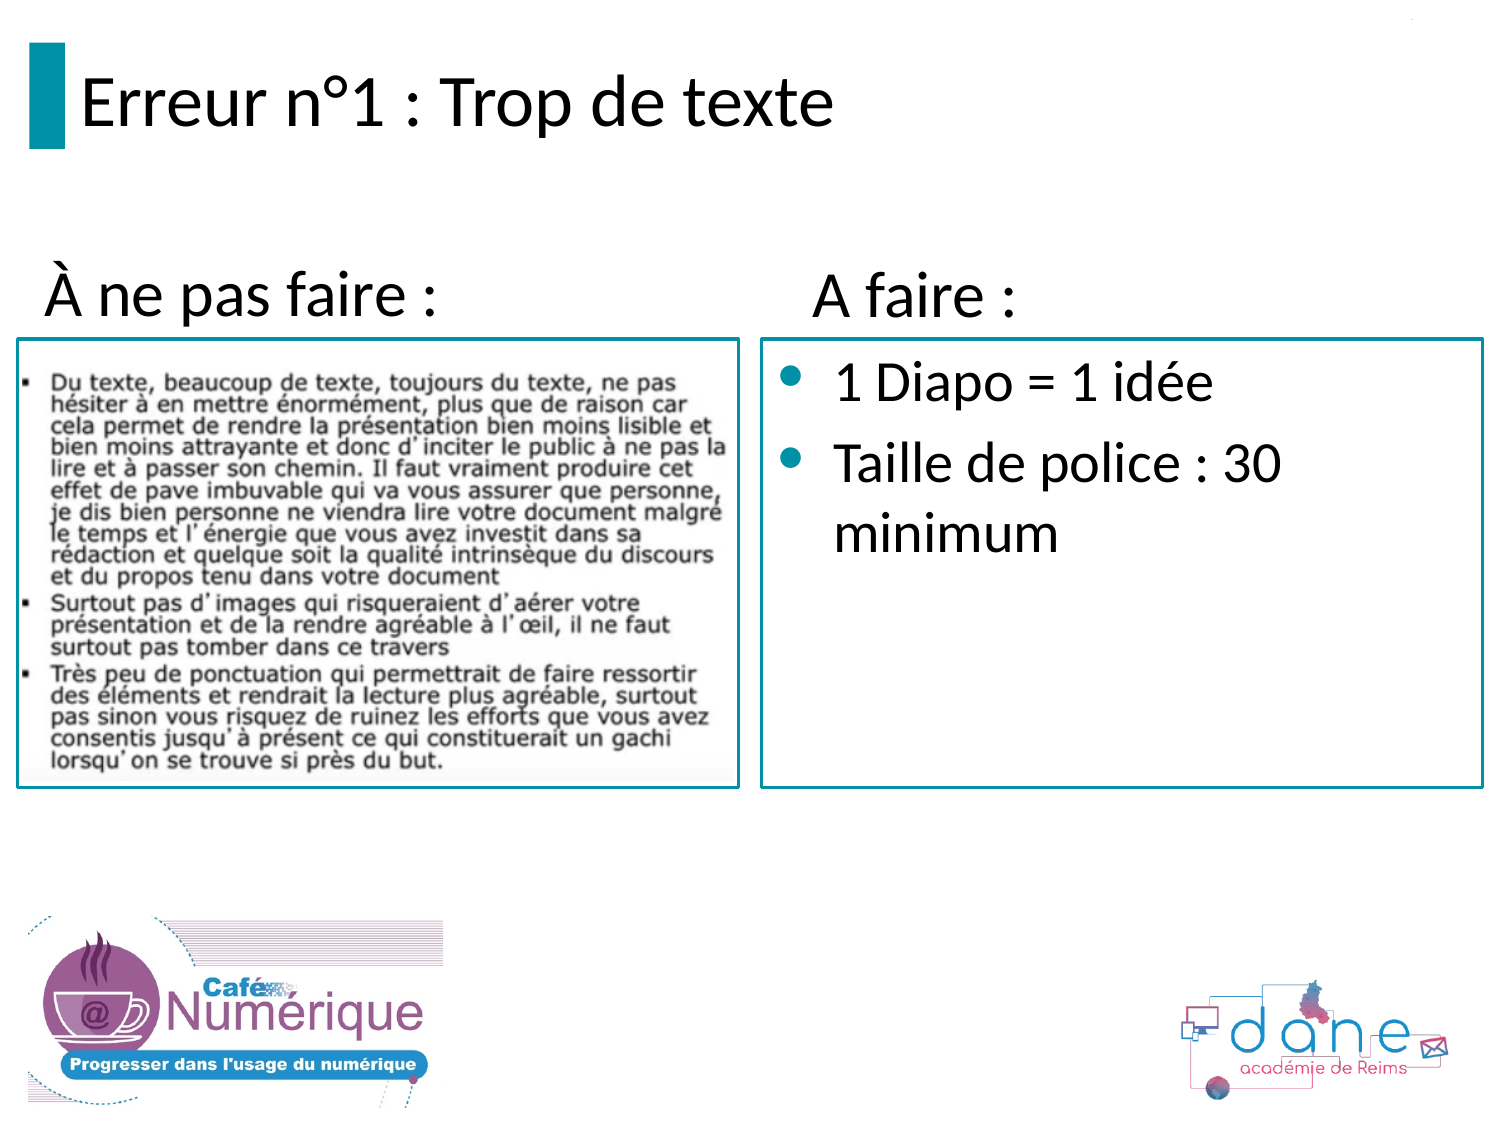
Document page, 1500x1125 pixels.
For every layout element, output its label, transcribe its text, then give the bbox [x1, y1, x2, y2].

picture [22, 346, 734, 781]
text_box [761, 774, 1483, 788]
list À ne pas faire : [29, 243, 715, 338]
text_box [17, 339, 739, 788]
picture [1175, 976, 1451, 1102]
picture [28, 916, 443, 1108]
text_box A faire : [797, 243, 1483, 338]
title Erreur n°1 : Trop de texte [64, 45, 1376, 149]
text_box 1 Diapo = 1 idée Taille de police : 30 minimum [761, 335, 1483, 774]
